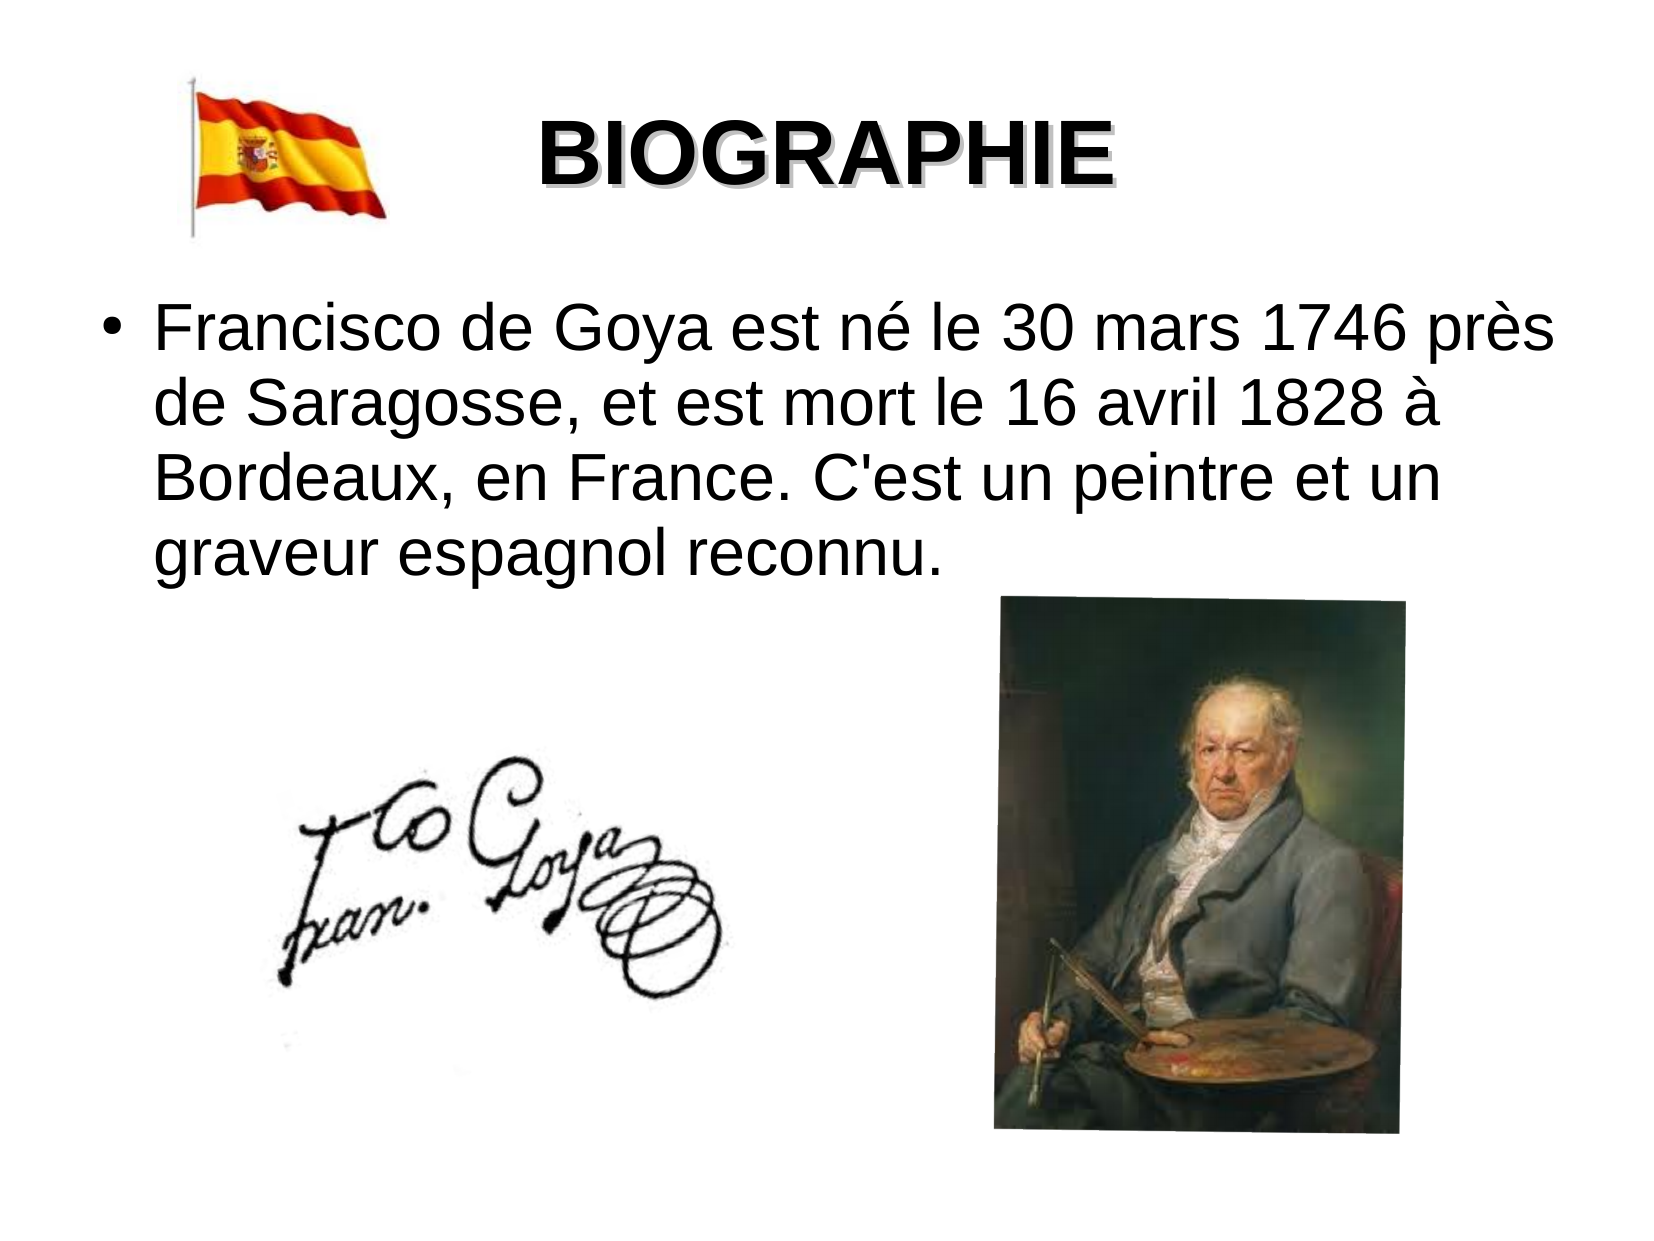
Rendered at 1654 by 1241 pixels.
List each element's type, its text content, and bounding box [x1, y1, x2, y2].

list Francisco de Goya est né le 30 mars 1746 près de Saragosse, et est mort le 16 avril 1828 à Bordeaux, en France. C'est un peintre et un graveur espagnol reconnu. [82, 290, 1571, 1109]
title BIOGRAPHIE [82, 49, 1571, 257]
picture [138, 651, 756, 1146]
picture [177, 58, 390, 257]
picture [993, 595, 1406, 1134]
